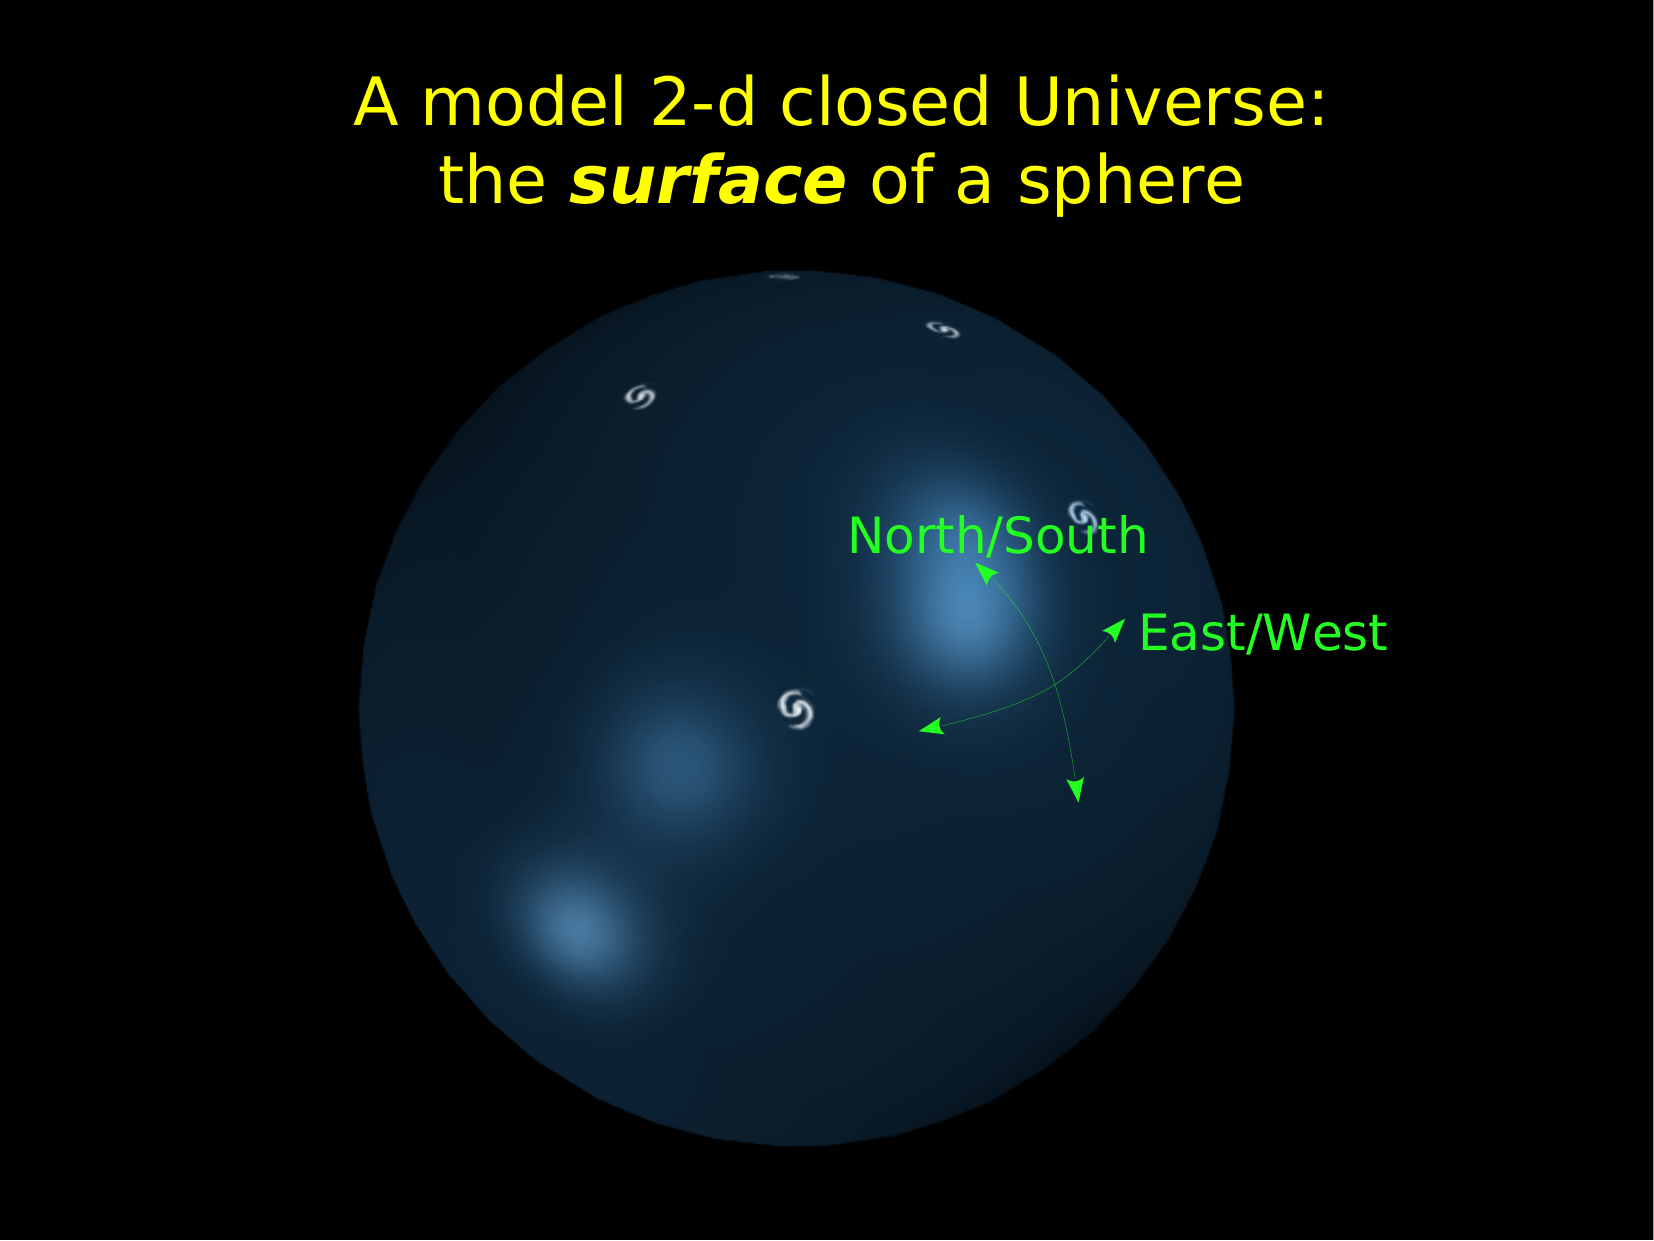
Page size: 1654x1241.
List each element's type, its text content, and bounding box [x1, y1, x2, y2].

text_box A model 2-d closed Universe: the surface of a sphere [339, 56, 1346, 227]
text_box East/West [1123, 596, 1404, 671]
picture [206, 234, 1390, 1182]
text_box North/South [832, 499, 1164, 573]
